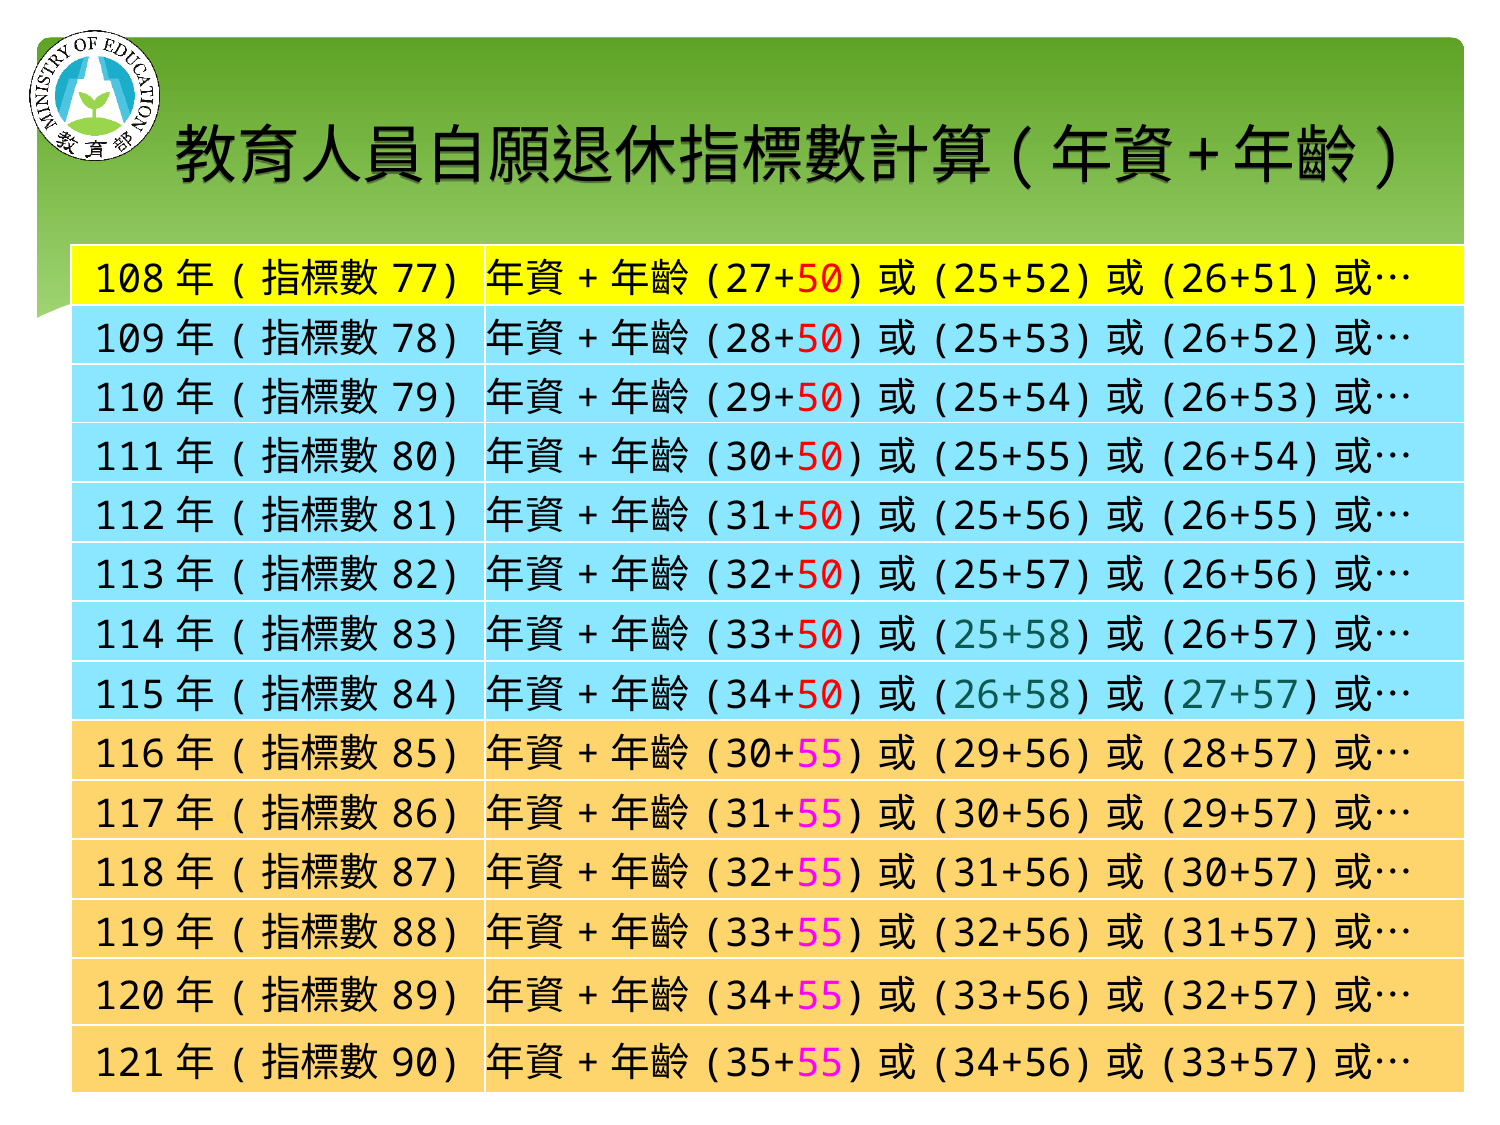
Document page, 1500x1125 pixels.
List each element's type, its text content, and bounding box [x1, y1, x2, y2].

picture [29, 30, 160, 161]
table_cell 111年(指標數80) [72, 423, 484, 481]
table_cell 121年(指標數90) [72, 1026, 484, 1092]
table_cell 年資+年齡(32+55)或(31+56)或(30+57)或… [486, 840, 1464, 898]
table_cell 年資+年齡(32+50)或(25+57)或(26+56)或… [486, 543, 1464, 600]
table_cell 112年(指標數81) [72, 483, 484, 541]
table_cell 117年(指標數86) [72, 781, 484, 838]
table_cell 年資+年齡(34+50)或(26+58)或(27+57)或… [486, 662, 1464, 719]
table_cell 年資+年齡(34+55)或(33+56)或(32+57)或… [486, 959, 1464, 1024]
table_cell 年資+年齡(33+55)或(32+56)或(31+57)或… [486, 900, 1464, 957]
table_cell 118年(指標數87) [72, 840, 484, 898]
table_header 年資+年齡(27+50)或(25+52)或(26+51)或… [486, 246, 1464, 304]
table_cell 113年(指標數82) [72, 543, 484, 600]
table_cell 119年(指標數88) [72, 900, 484, 957]
title 教育人員自願退休指標數計算(年資+年齡) [100, 84, 1437, 203]
table_cell 年資+年齡(30+50)或(25+55)或(26+54)或… [486, 423, 1464, 481]
table_cell 年資+年齡(28+50)或(25+53)或(26+52)或… [486, 306, 1464, 363]
table_cell 年資+年齡(35+55)或(34+56)或(33+57)或… [486, 1026, 1464, 1092]
table_header 108年(指標數77) [72, 246, 484, 304]
table_cell 年資+年齡(31+50)或(25+56)或(26+55)或… [486, 483, 1464, 541]
table_cell 114年(指標數83) [72, 602, 484, 660]
table_cell 年資+年齡(33+50)或(25+58)或(26+57)或… [486, 602, 1464, 660]
table_cell 115年(指標數84) [72, 662, 484, 719]
table_cell 116年(指標數85) [72, 721, 484, 779]
table_cell 120年(指標數89) [72, 959, 484, 1024]
table_cell 110年(指標數79) [72, 365, 484, 422]
table_cell 109年(指標數78) [72, 306, 484, 363]
table_cell 年資+年齡(31+55)或(30+56)或(29+57)或… [486, 781, 1464, 838]
table_cell 年資+年齡(30+55)或(29+56)或(28+57)或… [486, 721, 1464, 779]
table_cell 年資+年齡(29+50)或(25+54)或(26+53)或… [486, 365, 1464, 422]
